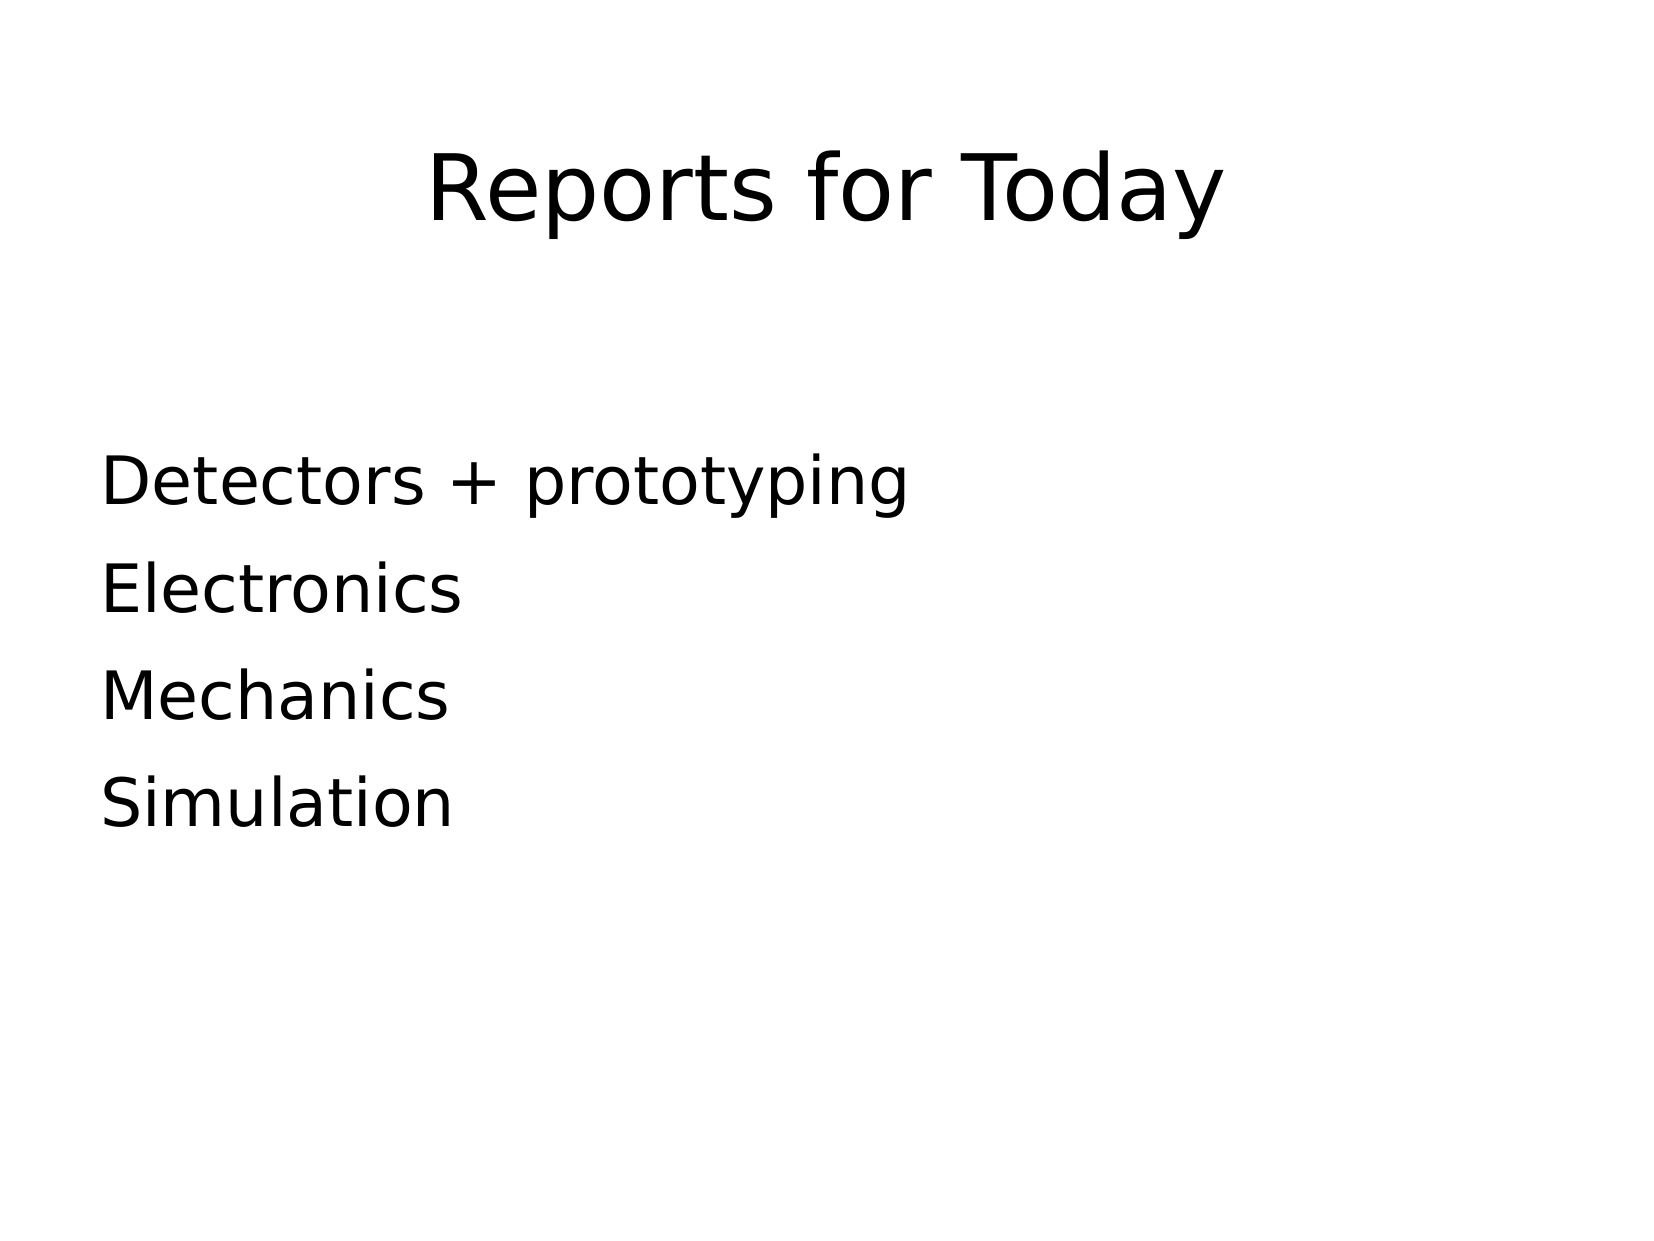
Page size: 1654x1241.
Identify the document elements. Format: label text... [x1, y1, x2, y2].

title Reports for Today [82, 92, 1571, 285]
list Detectors + prototyping Electronics Mechanics Simulation [82, 442, 1571, 1094]
